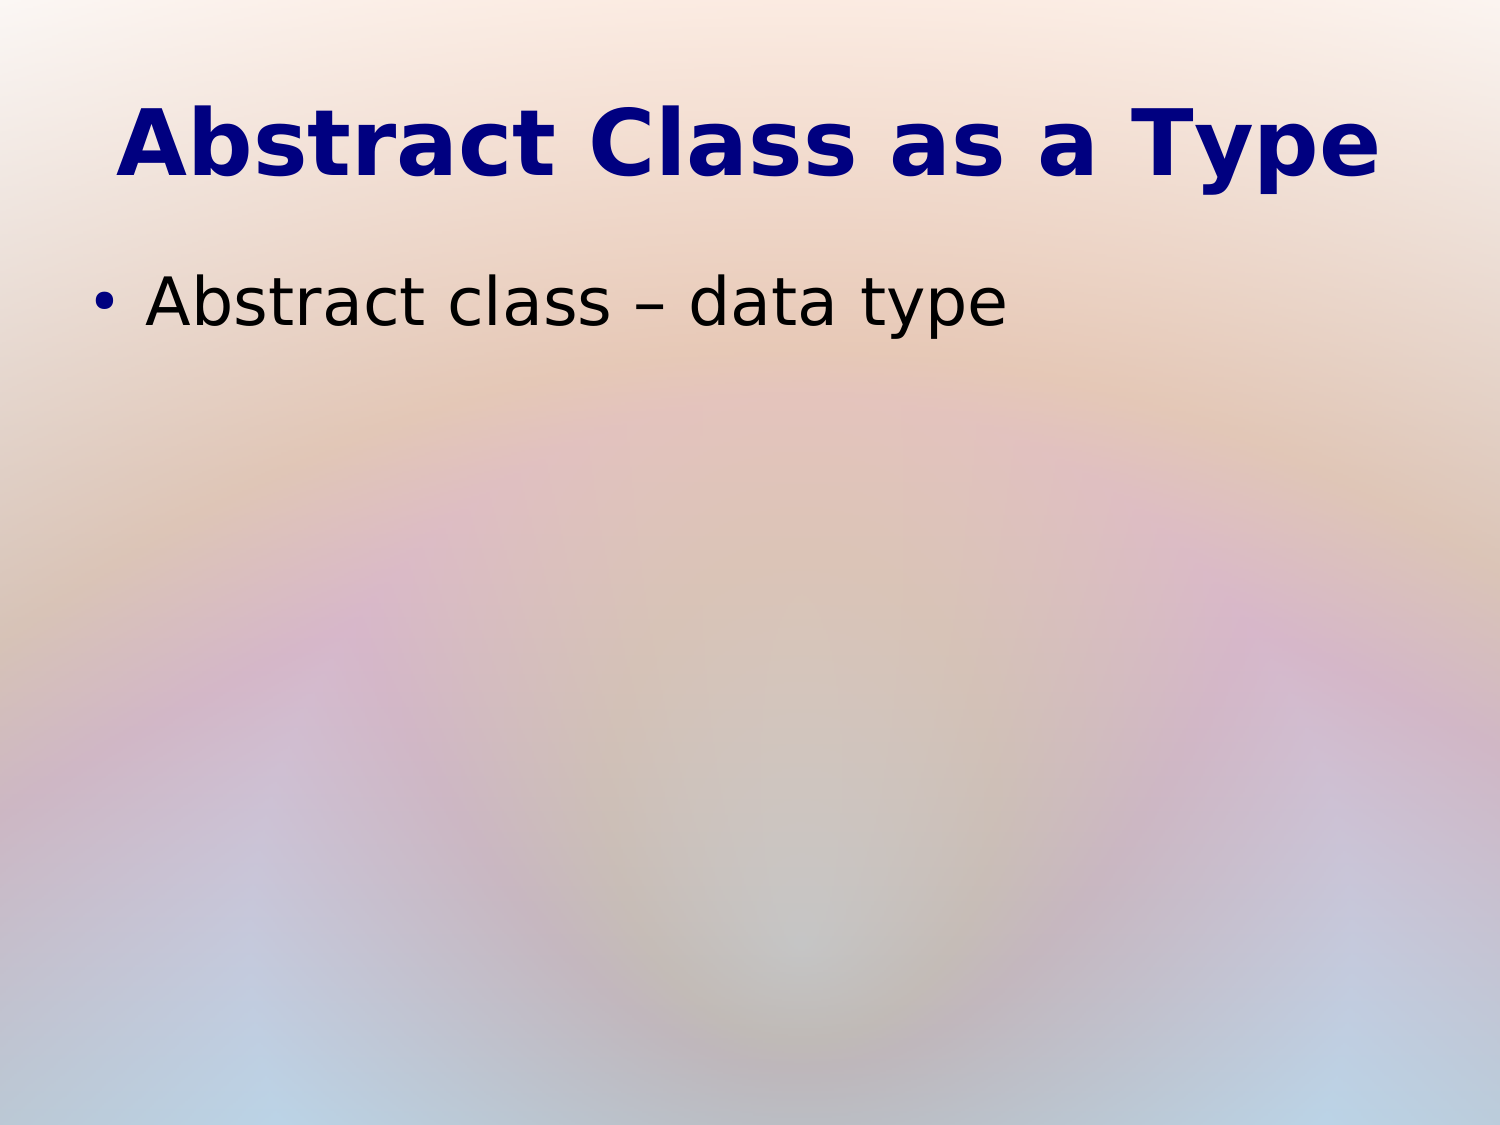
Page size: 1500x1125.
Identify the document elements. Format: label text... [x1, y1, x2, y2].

list Abstract class – data type [75, 263, 1425, 923]
picture [0, 0, 1500, 1125]
title Abstract Class as a Type [75, 57, 1425, 231]
